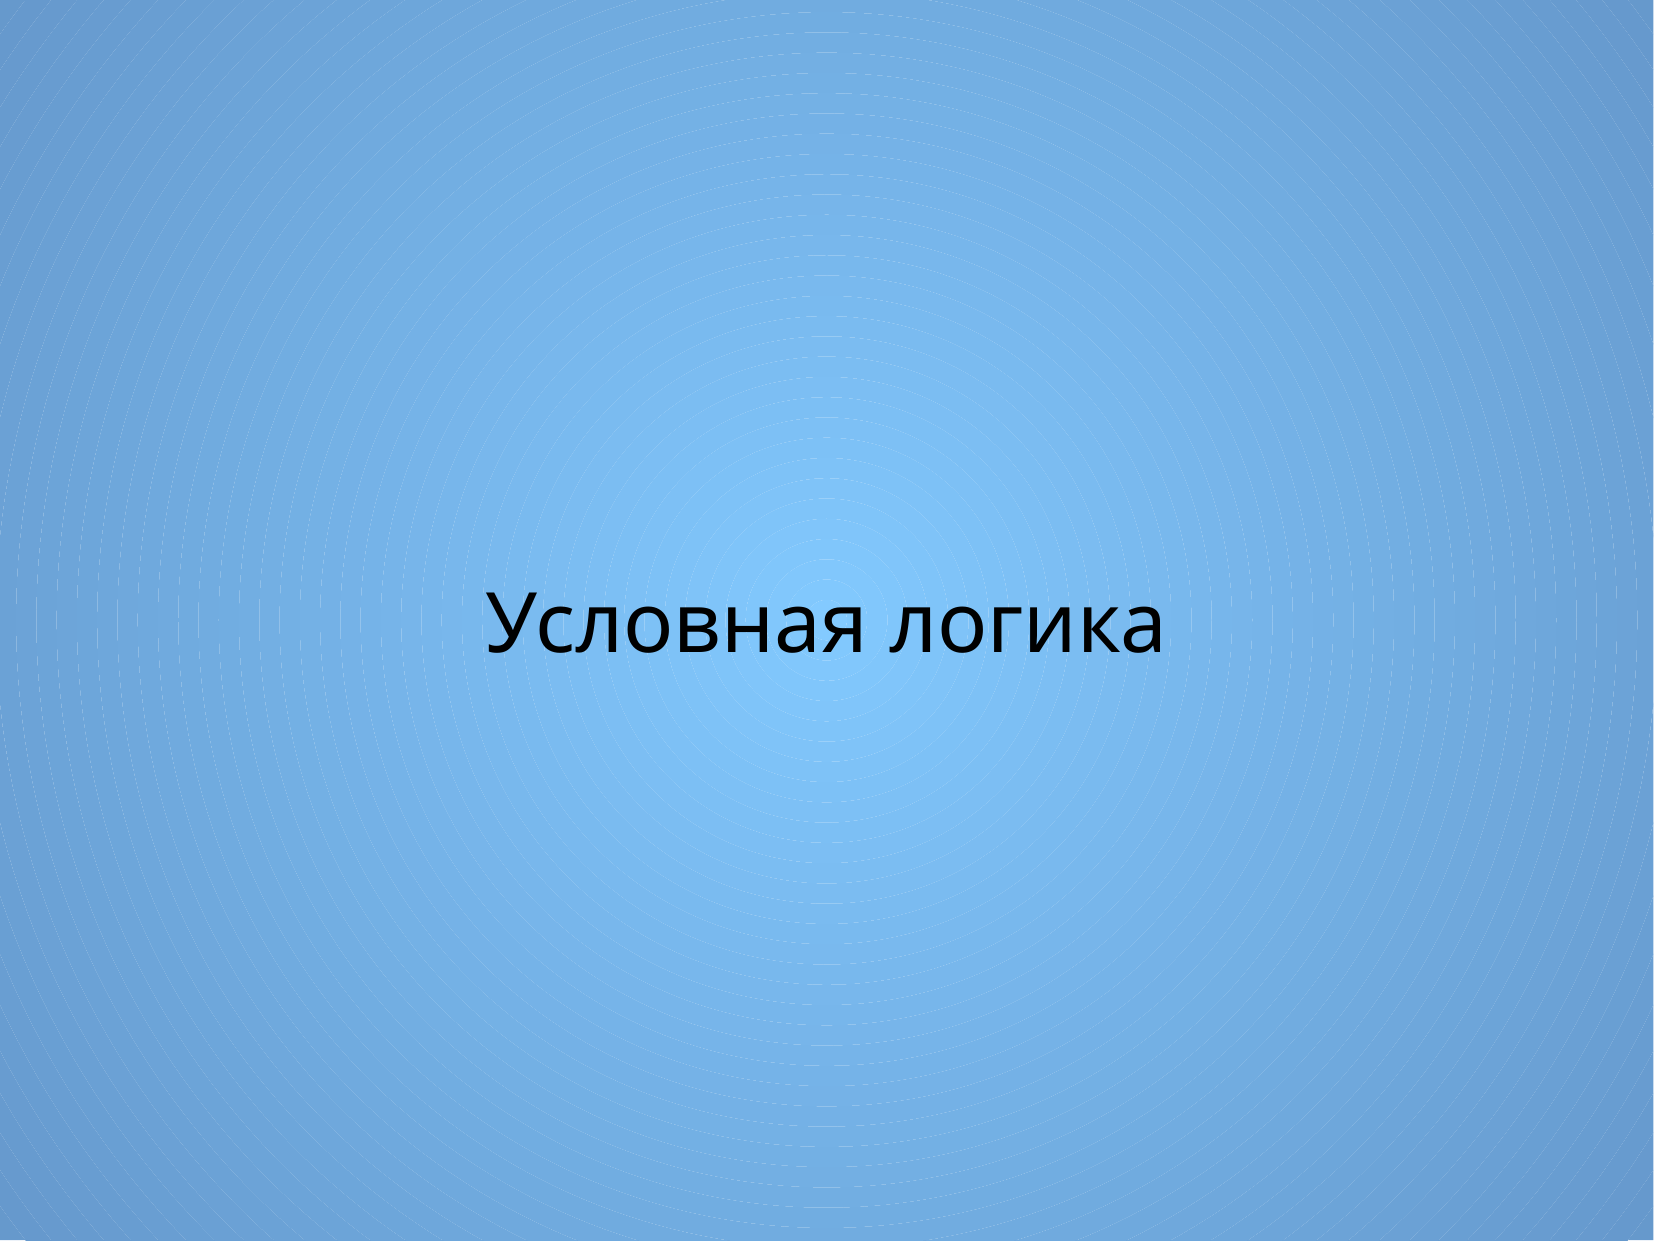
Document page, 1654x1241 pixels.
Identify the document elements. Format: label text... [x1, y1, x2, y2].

subtitle Условная логика [82, 571, 1571, 669]
